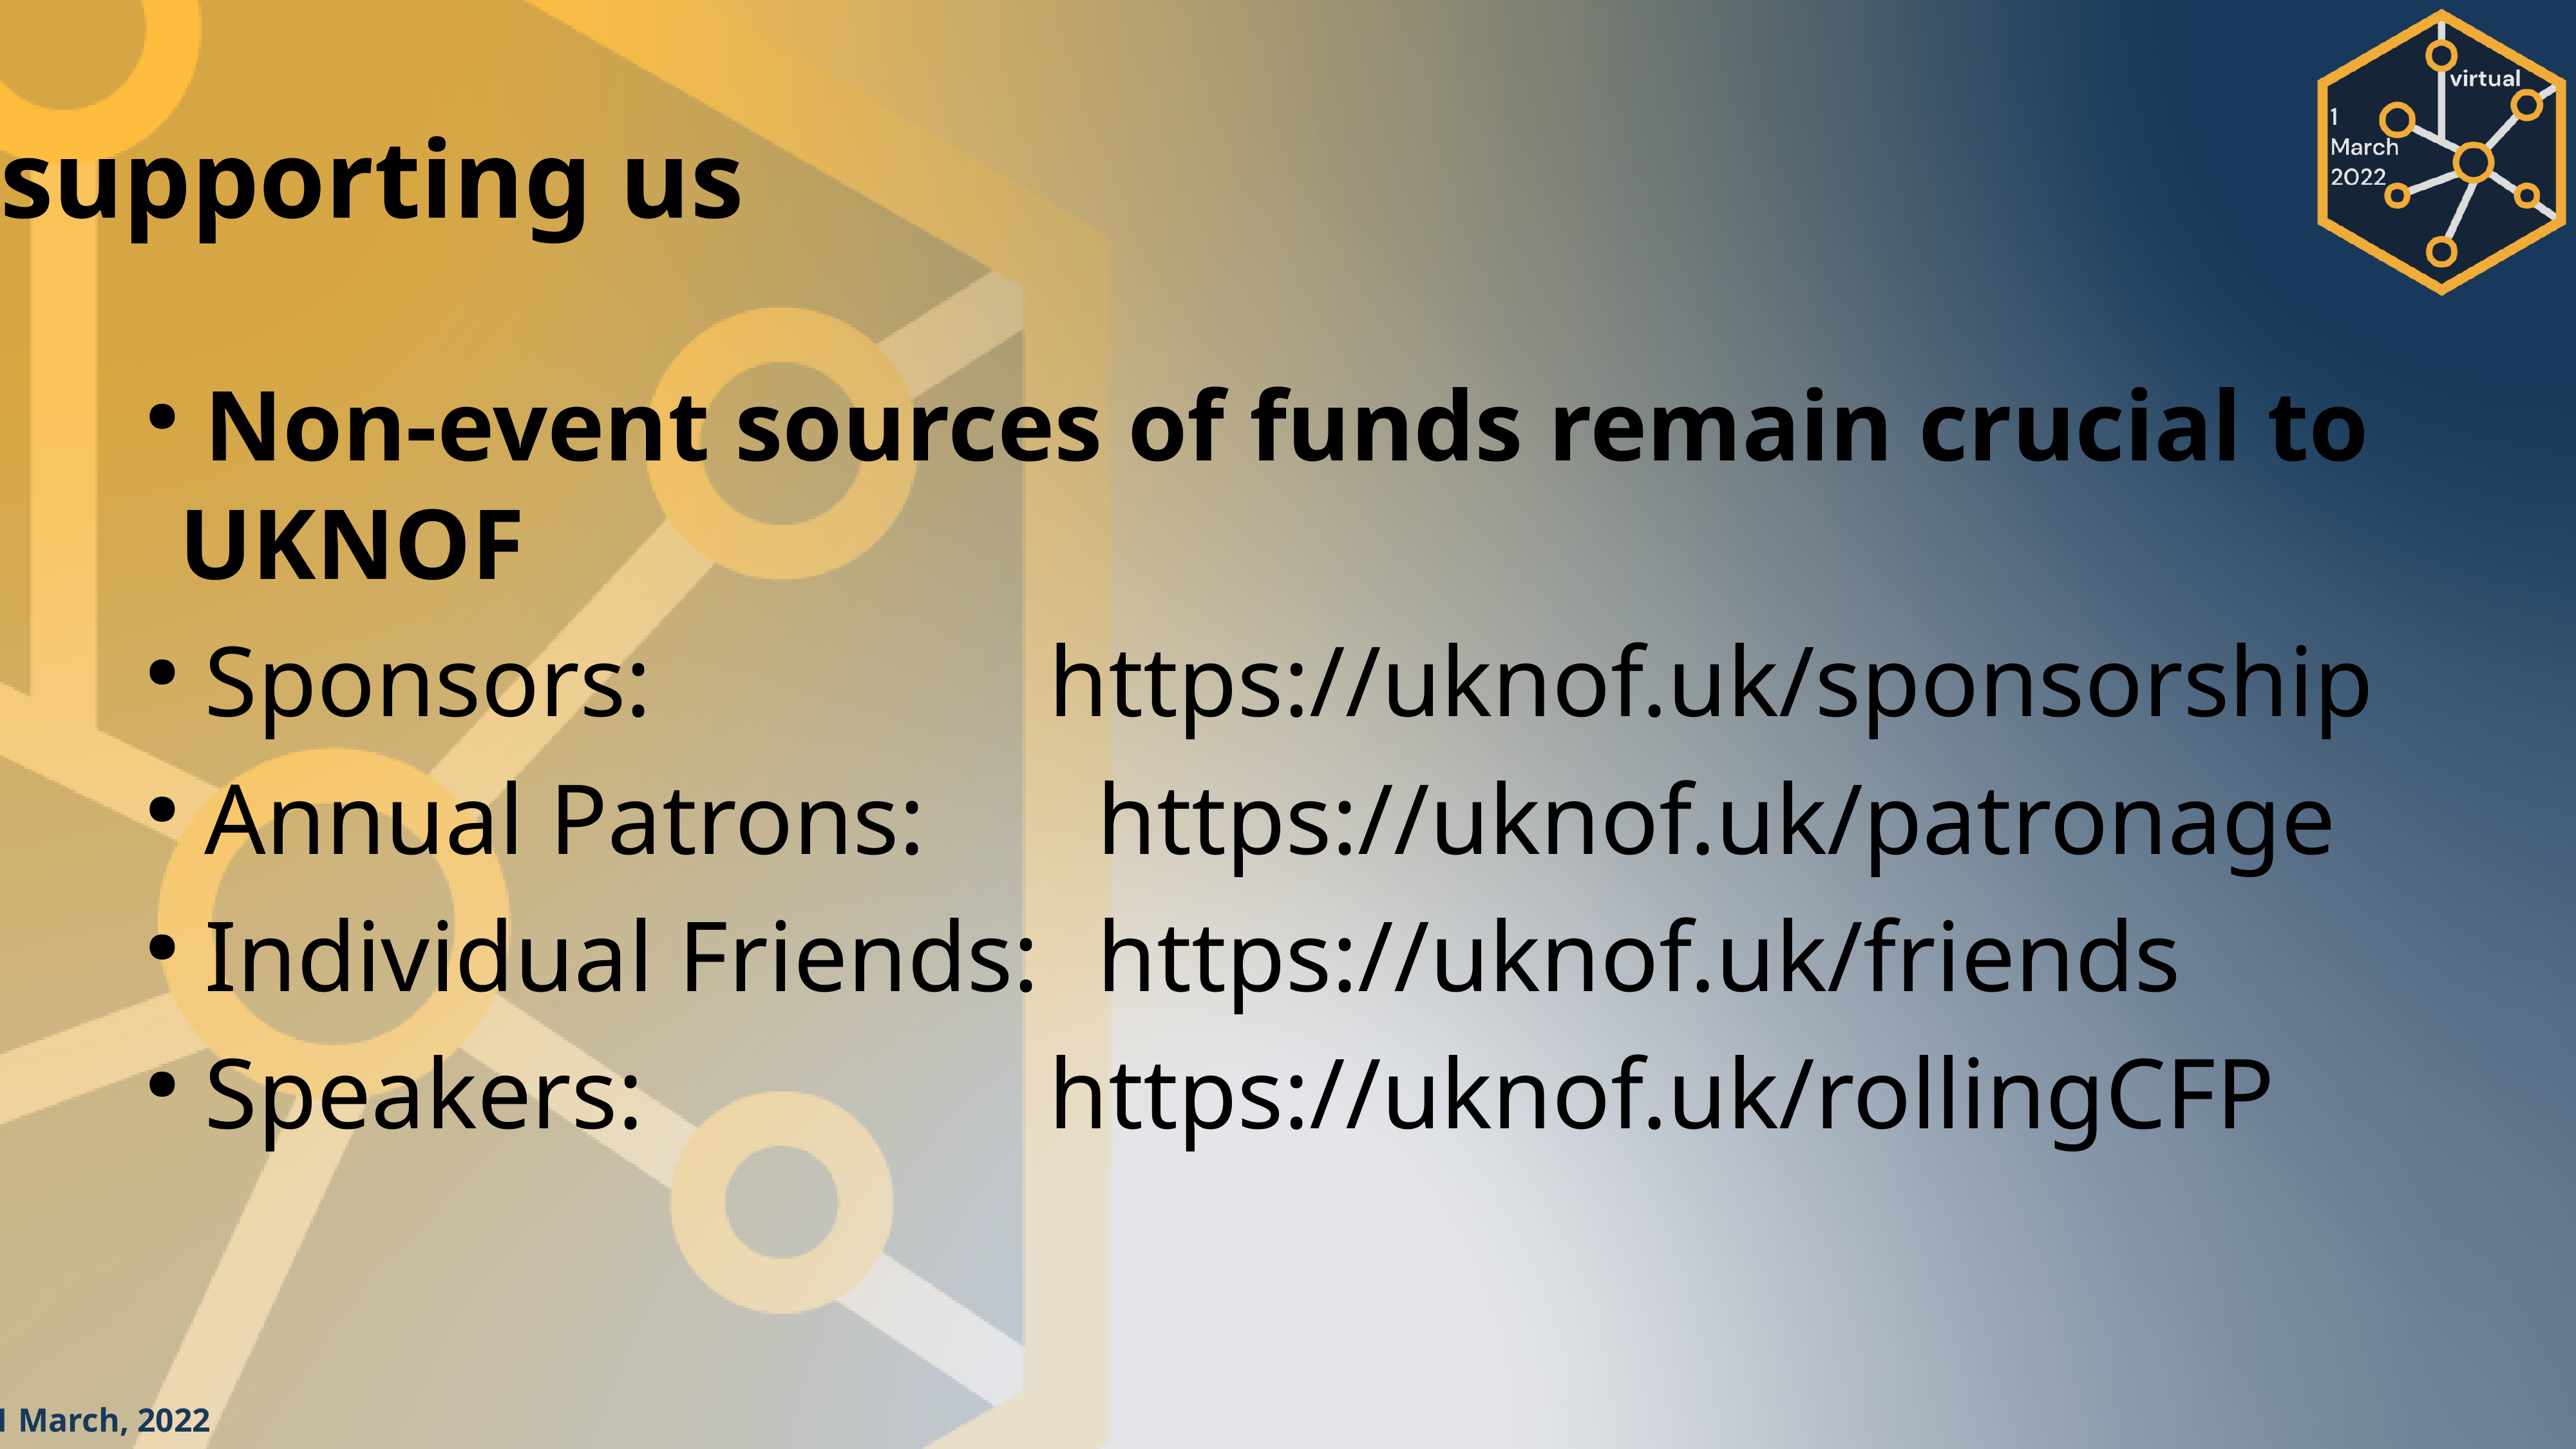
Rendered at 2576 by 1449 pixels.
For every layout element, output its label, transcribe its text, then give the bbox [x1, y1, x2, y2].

title supporting us [0, 57, 754, 300]
list Non-event sources of funds remain crucial to UKNOF Sponsors: https://uknof.uk/sponsorship Annual Patrons: https://uknof.uk/patronage Individual Friends: https://uknof.uk/friends Speakers: https://uknof.uk/rollingCFP [133, 366, 2443, 1218]
picture [0, 0, 2576, 1449]
